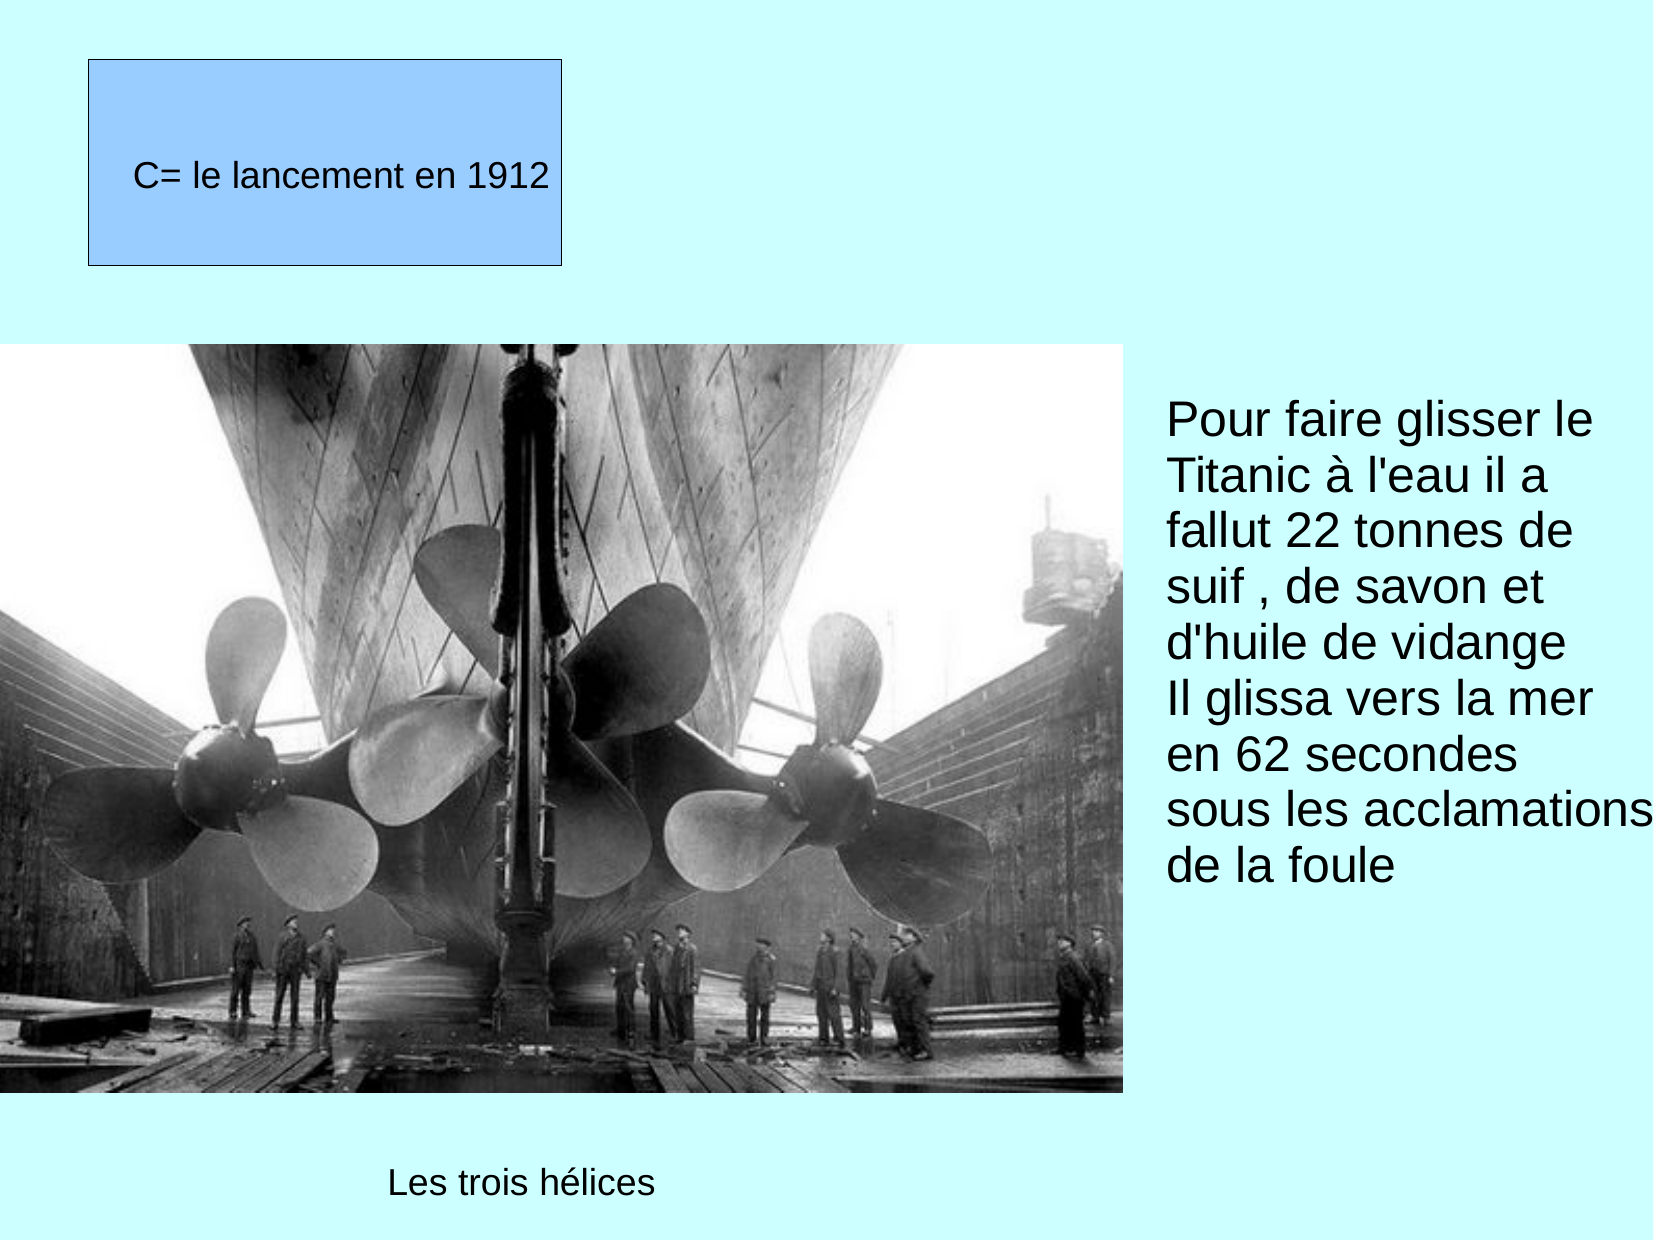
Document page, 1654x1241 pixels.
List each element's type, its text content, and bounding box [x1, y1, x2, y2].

picture [0, 344, 1123, 1093]
text_box C= le lancement en 1912 [118, 147, 576, 205]
text_box Les trois hélices [372, 1153, 671, 1211]
text_box Pour faire glisser le Titanic à l'eau il a fallut 22 tonnes de suif , de savon et d'huile de vidange Il glissa vers la mer en 62 secondes sous les acclamations de la foule [1151, 383, 1654, 1093]
text_box [88, 59, 562, 266]
